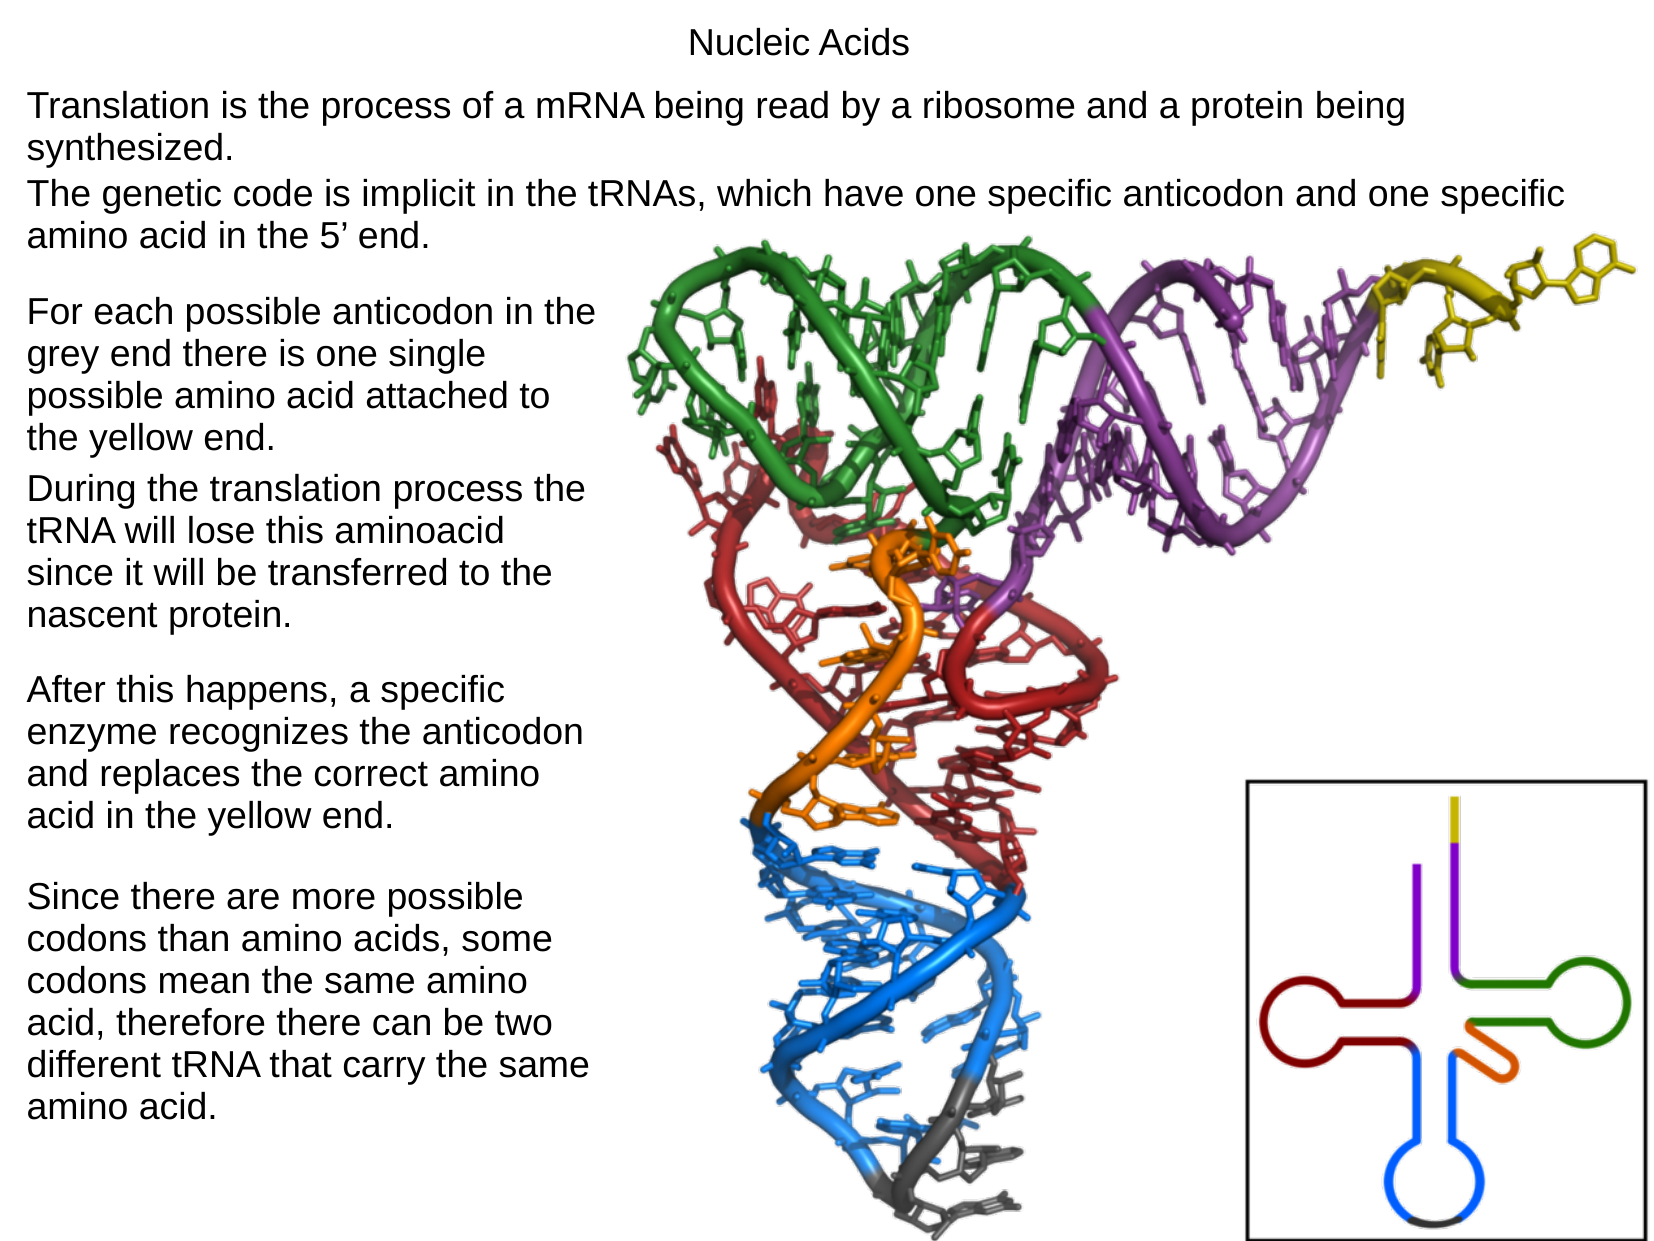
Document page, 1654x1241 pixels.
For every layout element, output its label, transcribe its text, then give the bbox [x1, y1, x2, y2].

text_box Translation is the process of a mRNA being read by a ribosome and a protein being synthesized. [11, 76, 1607, 165]
text_box The genetic code is implicit in the tRNAs, which have one specific anticodon and one specific amino acid in the 5’ end. [11, 165, 1654, 265]
text_box During the translation process the tRNA will lose this aminoacid since it will be transferred to the nascent protein. [11, 460, 615, 644]
text_box Nucleic Acids [673, 14, 1654, 71]
picture [617, 224, 1654, 1241]
text_box After this happens, a specific enzyme recognizes the anticodon and replaces the correct amino acid in the yellow end. [11, 661, 615, 845]
text_box Since there are more possible codons than amino acids, some codons mean the same amino acid, therefore there can be two different tRNA that carry the same amino acid. [11, 867, 615, 1135]
text_box For each possible anticodon in the grey end there is one single possible amino acid attached to the yellow end. [11, 283, 615, 460]
